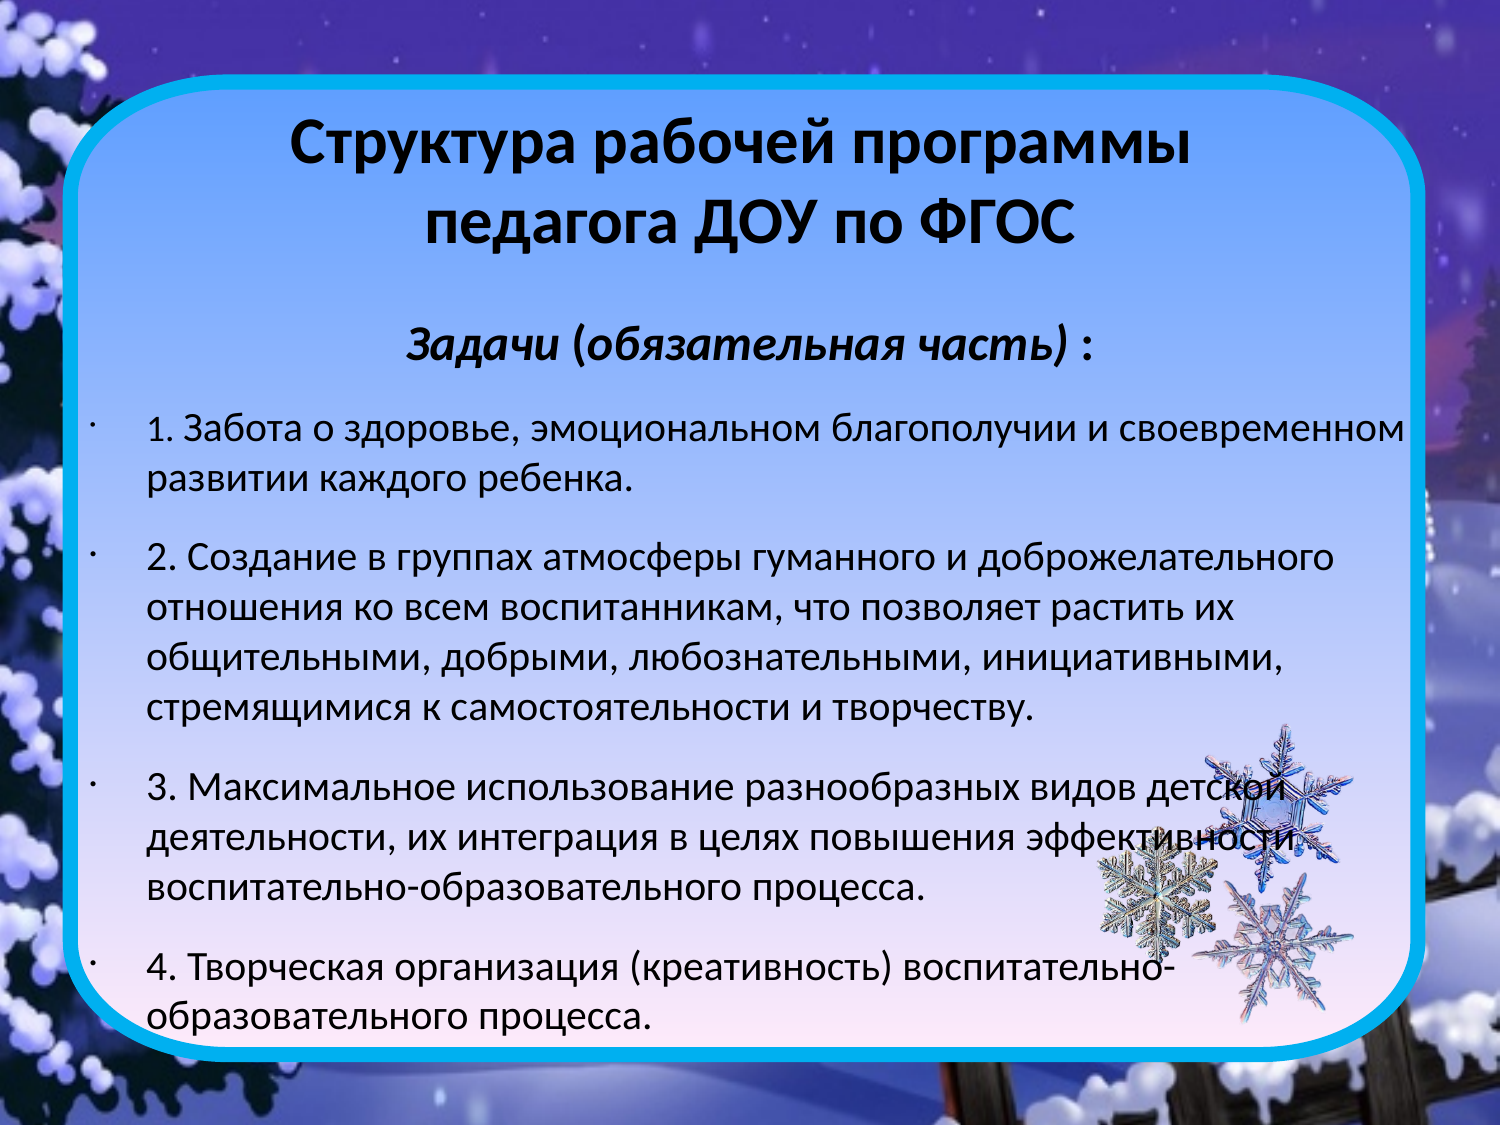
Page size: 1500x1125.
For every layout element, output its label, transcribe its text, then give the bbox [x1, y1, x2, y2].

list Задачи (обязательная часть) : 1. Забота о здоровье, эмоциональном благополучии и своевременном развитии каждого ребенка. 2. Создание в группах атмосферы гуманного и доброжелательного отношения ко всем воспитанникам, что позволяет растить их общительными, добрыми, любознательными, инициативными, стремящимися к самостоятельности и творчеству. 3. Максимальное использование разнообразных видов детской деятельности, их интеграция в целях повышения эффективности воспитательно-образовательного процесса. 4. Творческая организация (креативность) воспитательно-образовательного процесса. [75, 302, 1425, 1005]
title Структура рабочей программы педагога ДОУ по ФГОС [75, 90, 1425, 279]
picture [0, 0, 1500, 1125]
